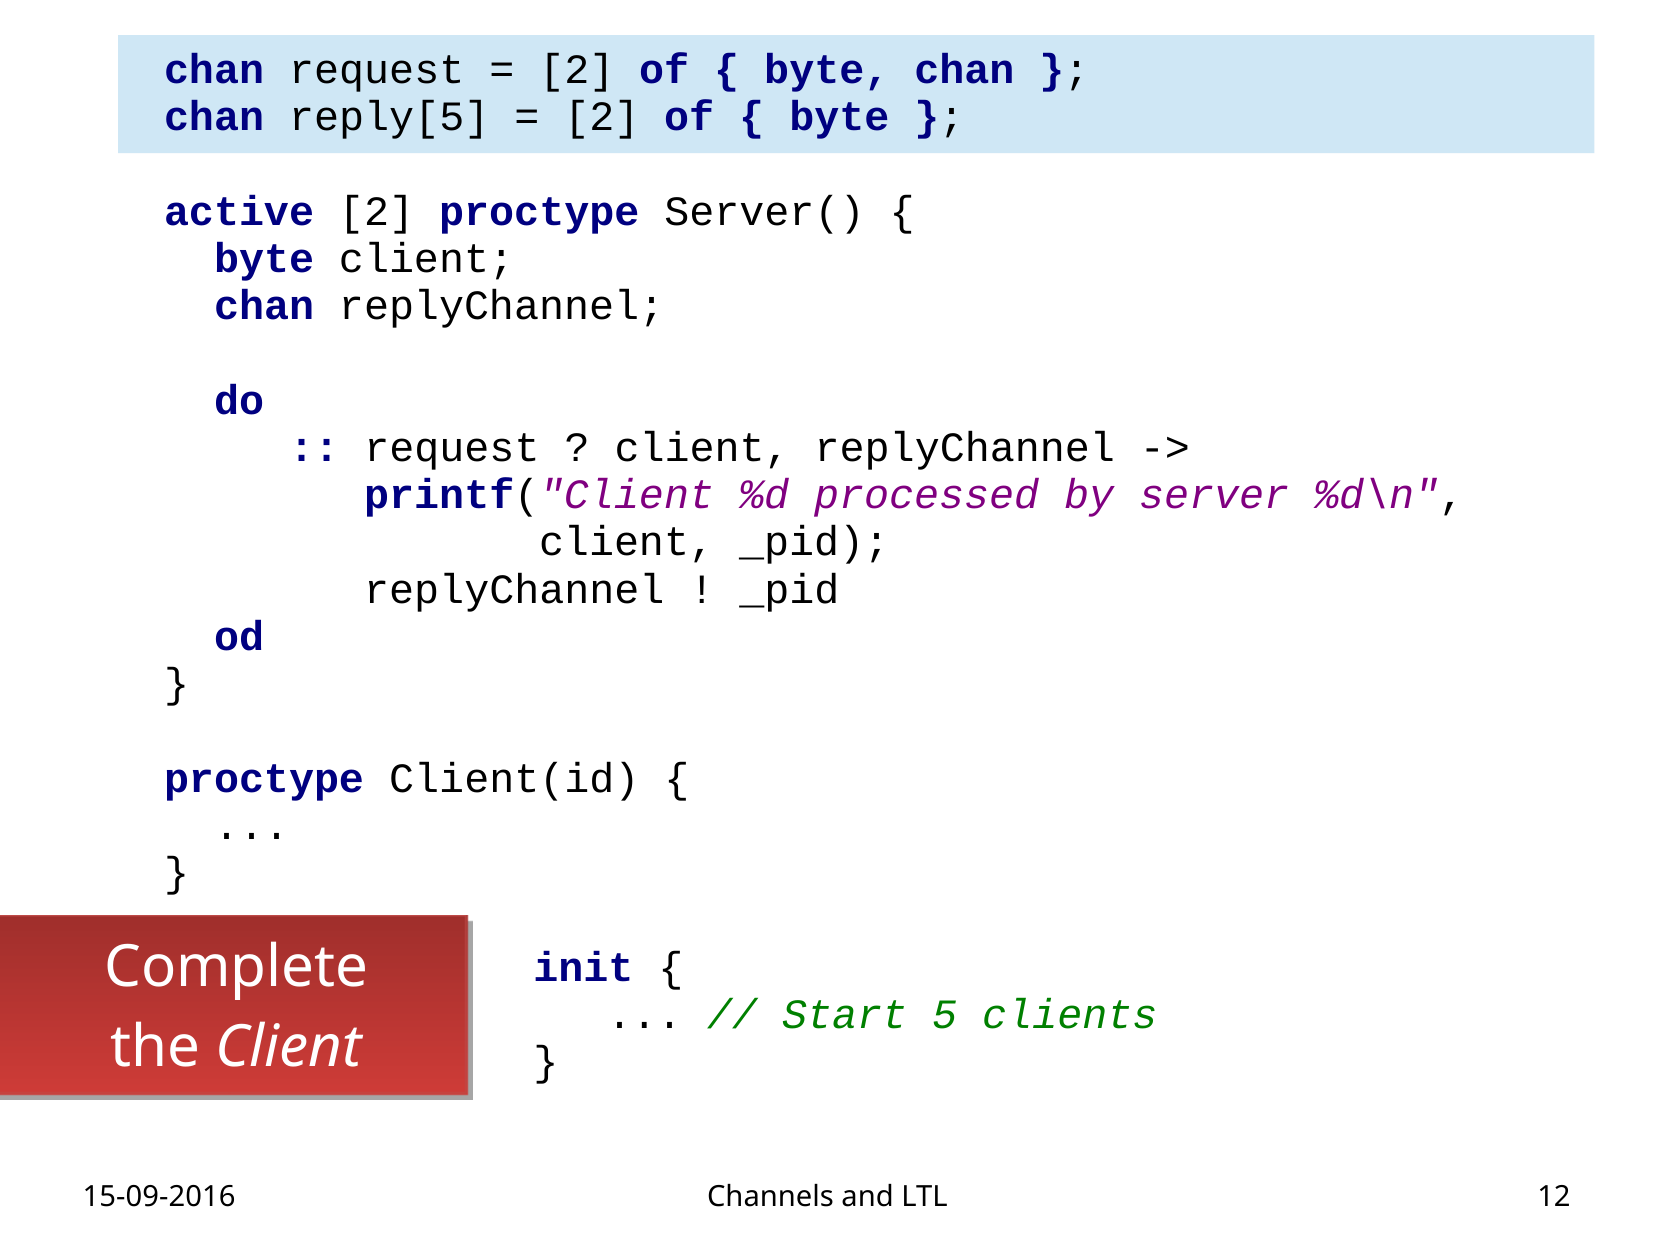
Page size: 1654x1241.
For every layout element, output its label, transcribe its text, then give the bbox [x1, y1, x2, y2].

text_box [118, 35, 1595, 154]
title Complete the Client [0, 915, 149, 1093]
text_box chan request = [2] of { byte, chan }; chan reply[5] = [2] of { byte }; active [2] proctype Server() { byte client; chan replyChannel; do :: request ? client, replyChannel -> printf("Client %d processed by server %d\n", client, _pid); replyChannel ! _pid od } proctype Client(id) { ... } init { ... // Start 5 clients } [149, 41, 1505, 1096]
picture [0, 1093, 473, 1100]
